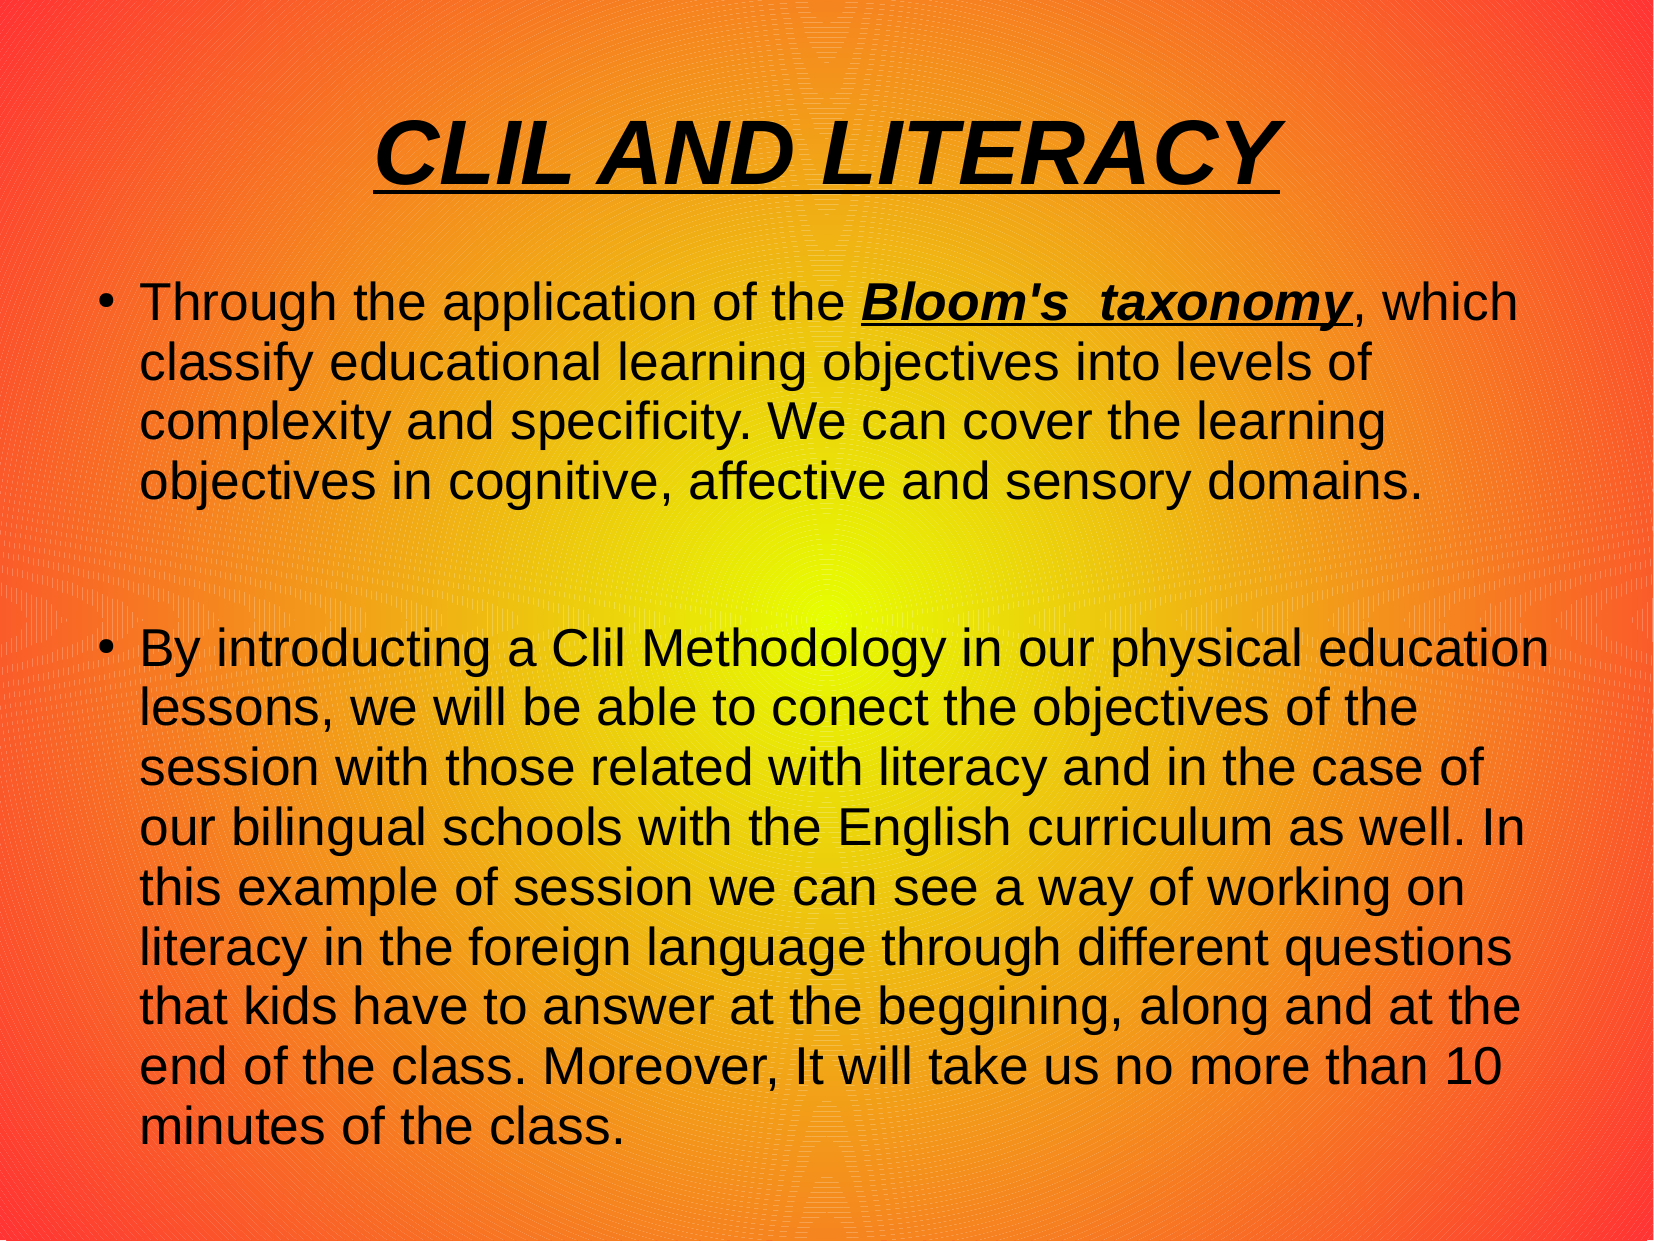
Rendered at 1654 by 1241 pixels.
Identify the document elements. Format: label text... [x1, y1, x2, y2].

title CLIL AND LITERACY [82, 49, 1571, 257]
list Through the application of the Bloom's taxonomy, which classify educational learning objectives into levels of complexity and specificity. We can cover the learning objectives in cognitive, affective and sensory domains. By introducting a Clil Methodology in our physical education lessons, we will be able to conect the objectives of the session with those related with literacy and in the case of our bilingual schools with the English curriculum as well. In this example of session we can see a way of working on literacy in the foreign language through different questions that kids have to answer at the beggining, along and at the end of the class. Moreover, It will take us no more than 10 minutes of the class. [82, 271, 1571, 1158]
